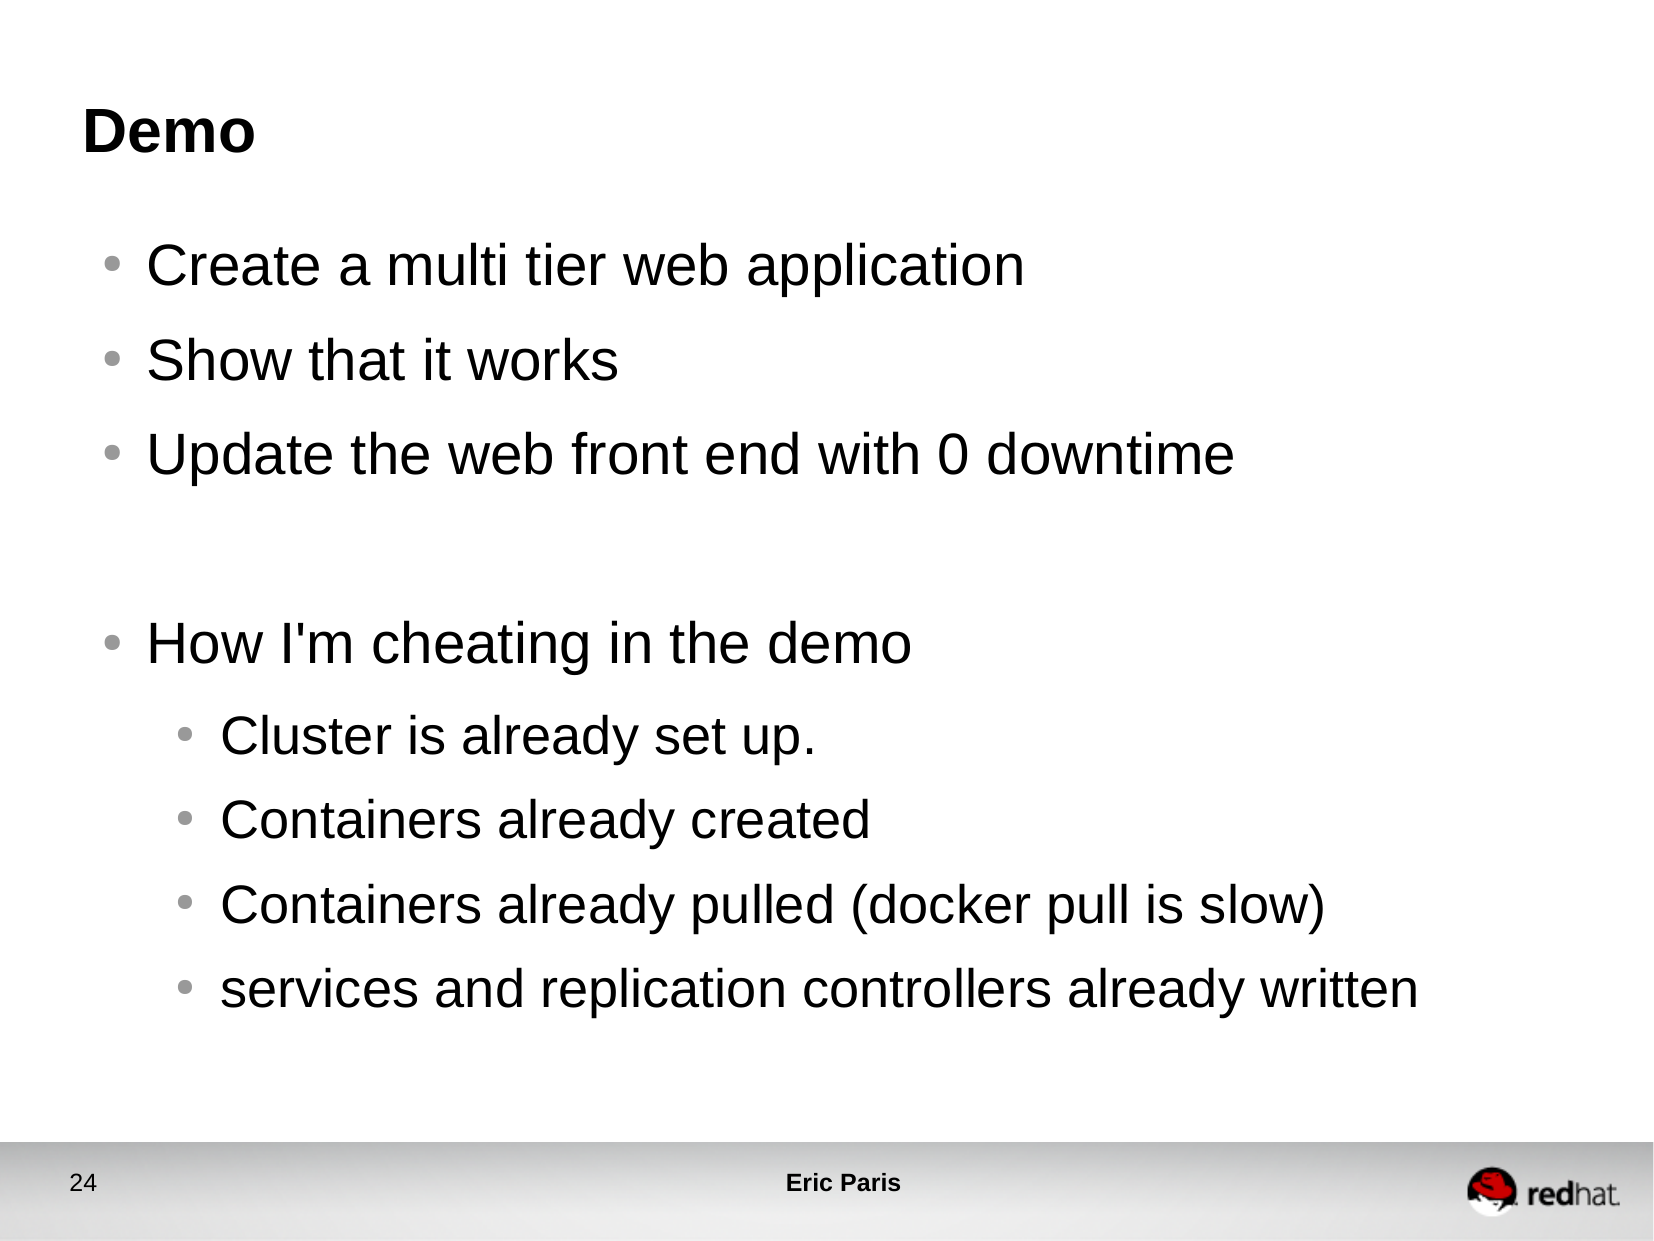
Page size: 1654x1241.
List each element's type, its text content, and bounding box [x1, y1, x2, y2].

picture [0, 1142, 1654, 1241]
title Demo [82, 37, 1571, 226]
list Create a multi tier web application Show that it works Update the web front end with 0 downtime How I'm cheating in the demo Cluster is already set up. Containers already created Containers already pulled (docker pull is slow) services and replication controllers already written [86, 232, 1576, 1027]
